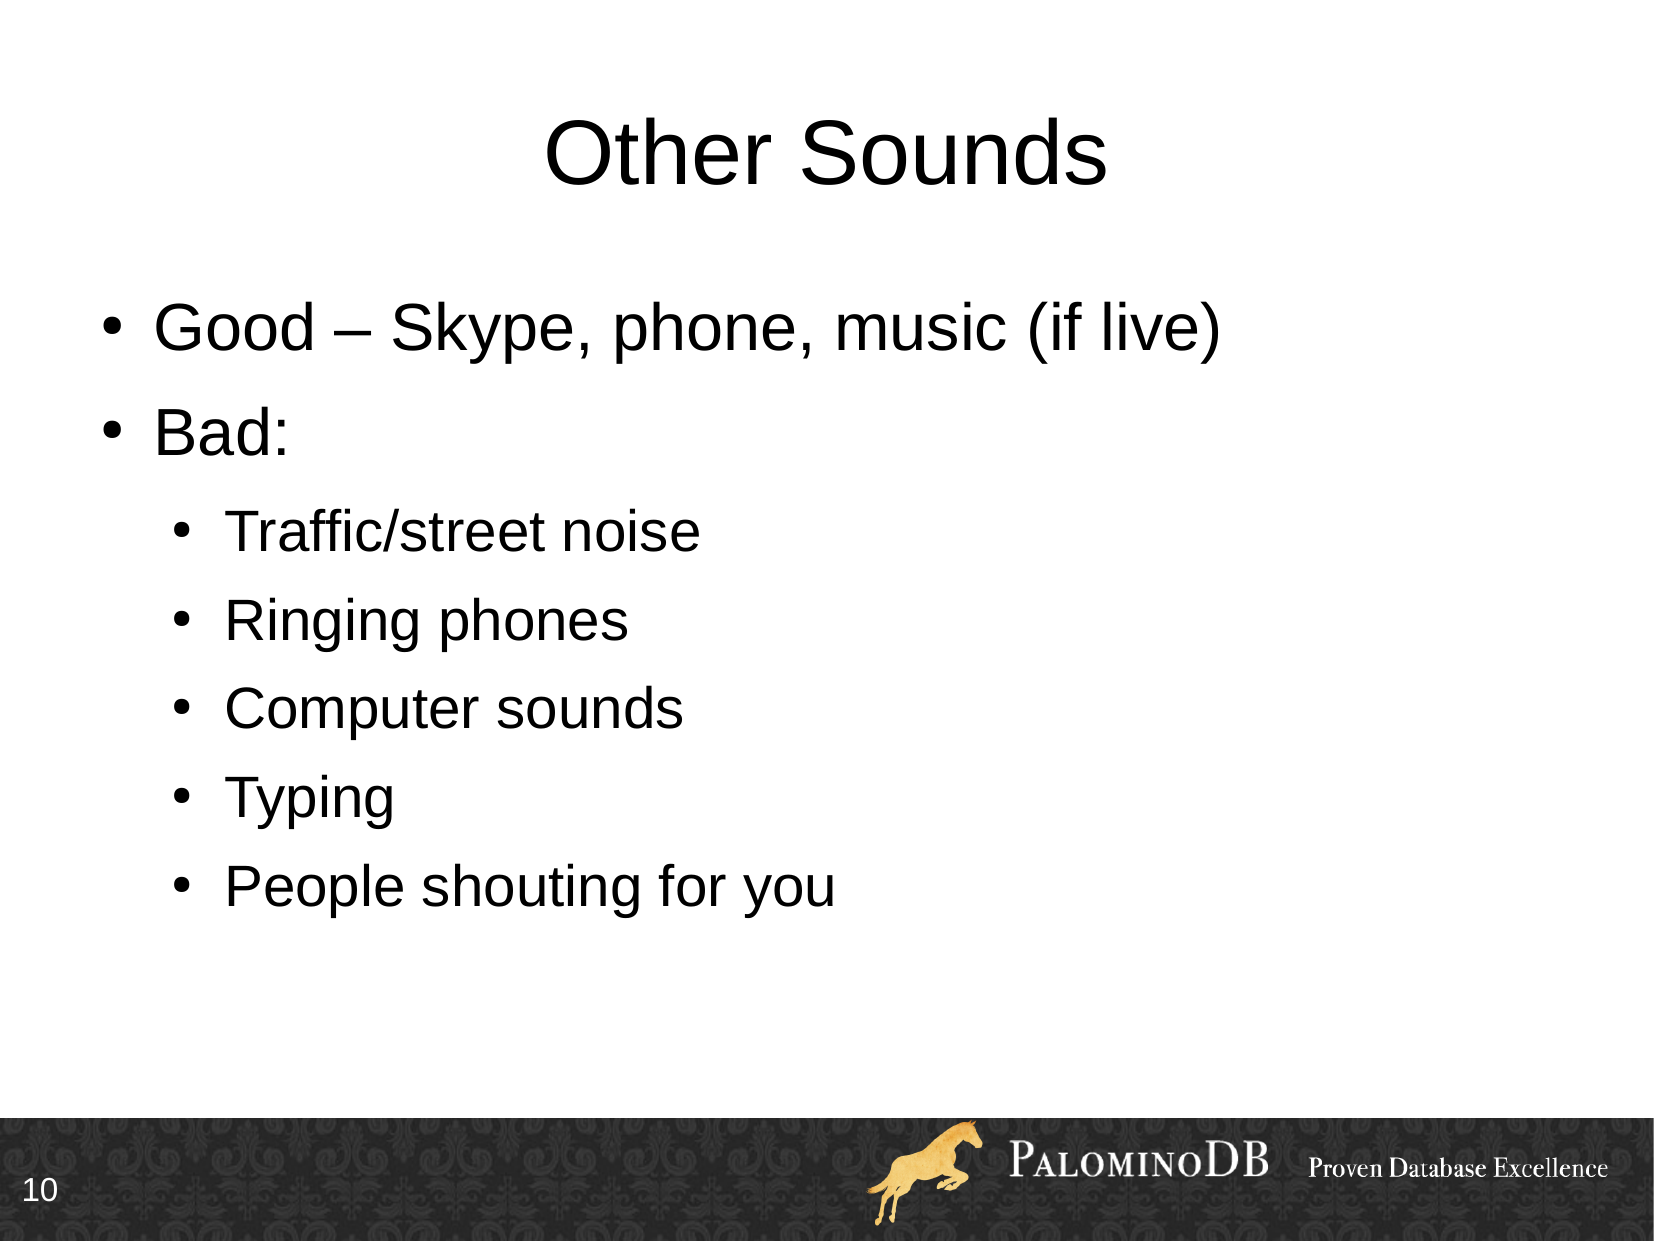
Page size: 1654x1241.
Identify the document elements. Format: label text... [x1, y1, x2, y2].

title Other Sounds [82, 49, 1571, 257]
picture [0, 1109, 1654, 1241]
list Good – Skype, phone, music (if live) Bad: Traffic/street noise Ringing phones Computer sounds Typing People shouting for you [82, 290, 1571, 1109]
